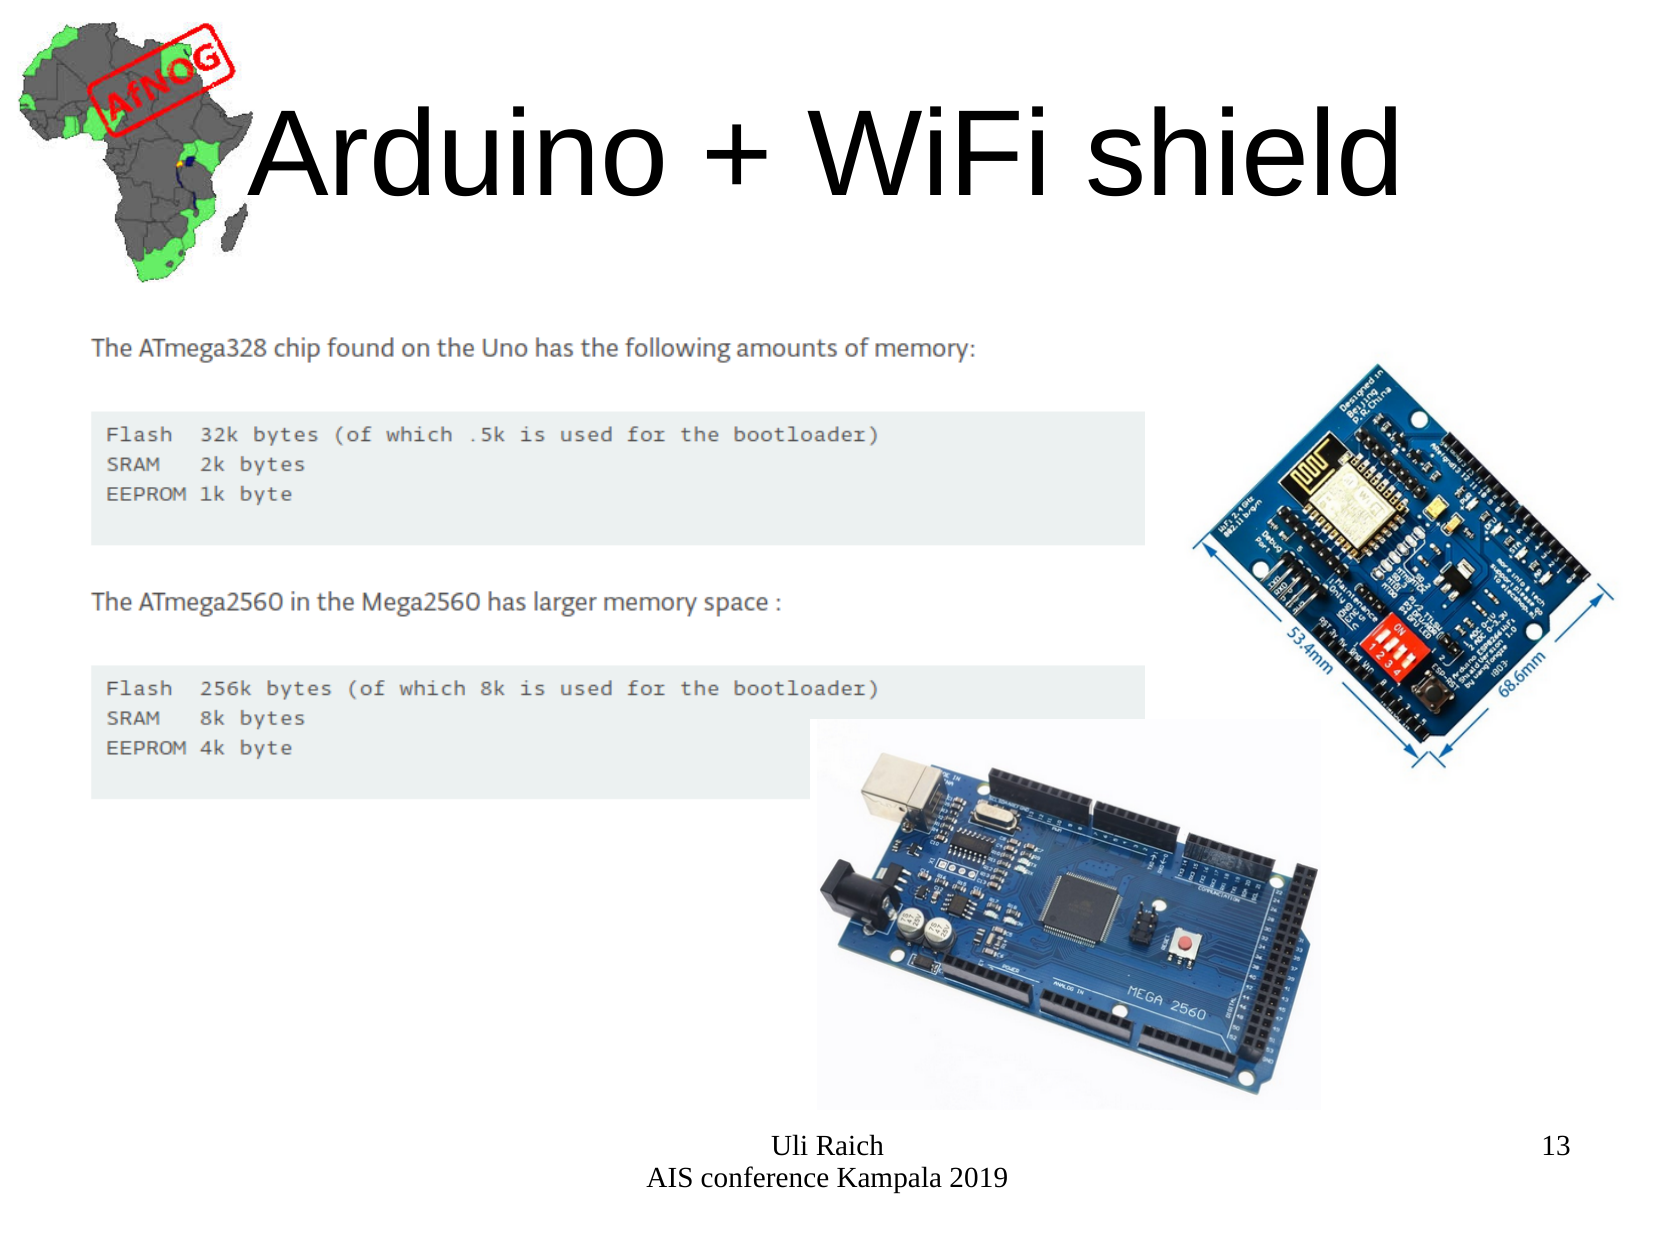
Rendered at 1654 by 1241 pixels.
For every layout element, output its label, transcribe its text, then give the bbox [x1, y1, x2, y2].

title Arduino + WiFi shield [82, 49, 1571, 257]
picture [9, 0, 259, 291]
picture [41, 299, 1645, 1111]
